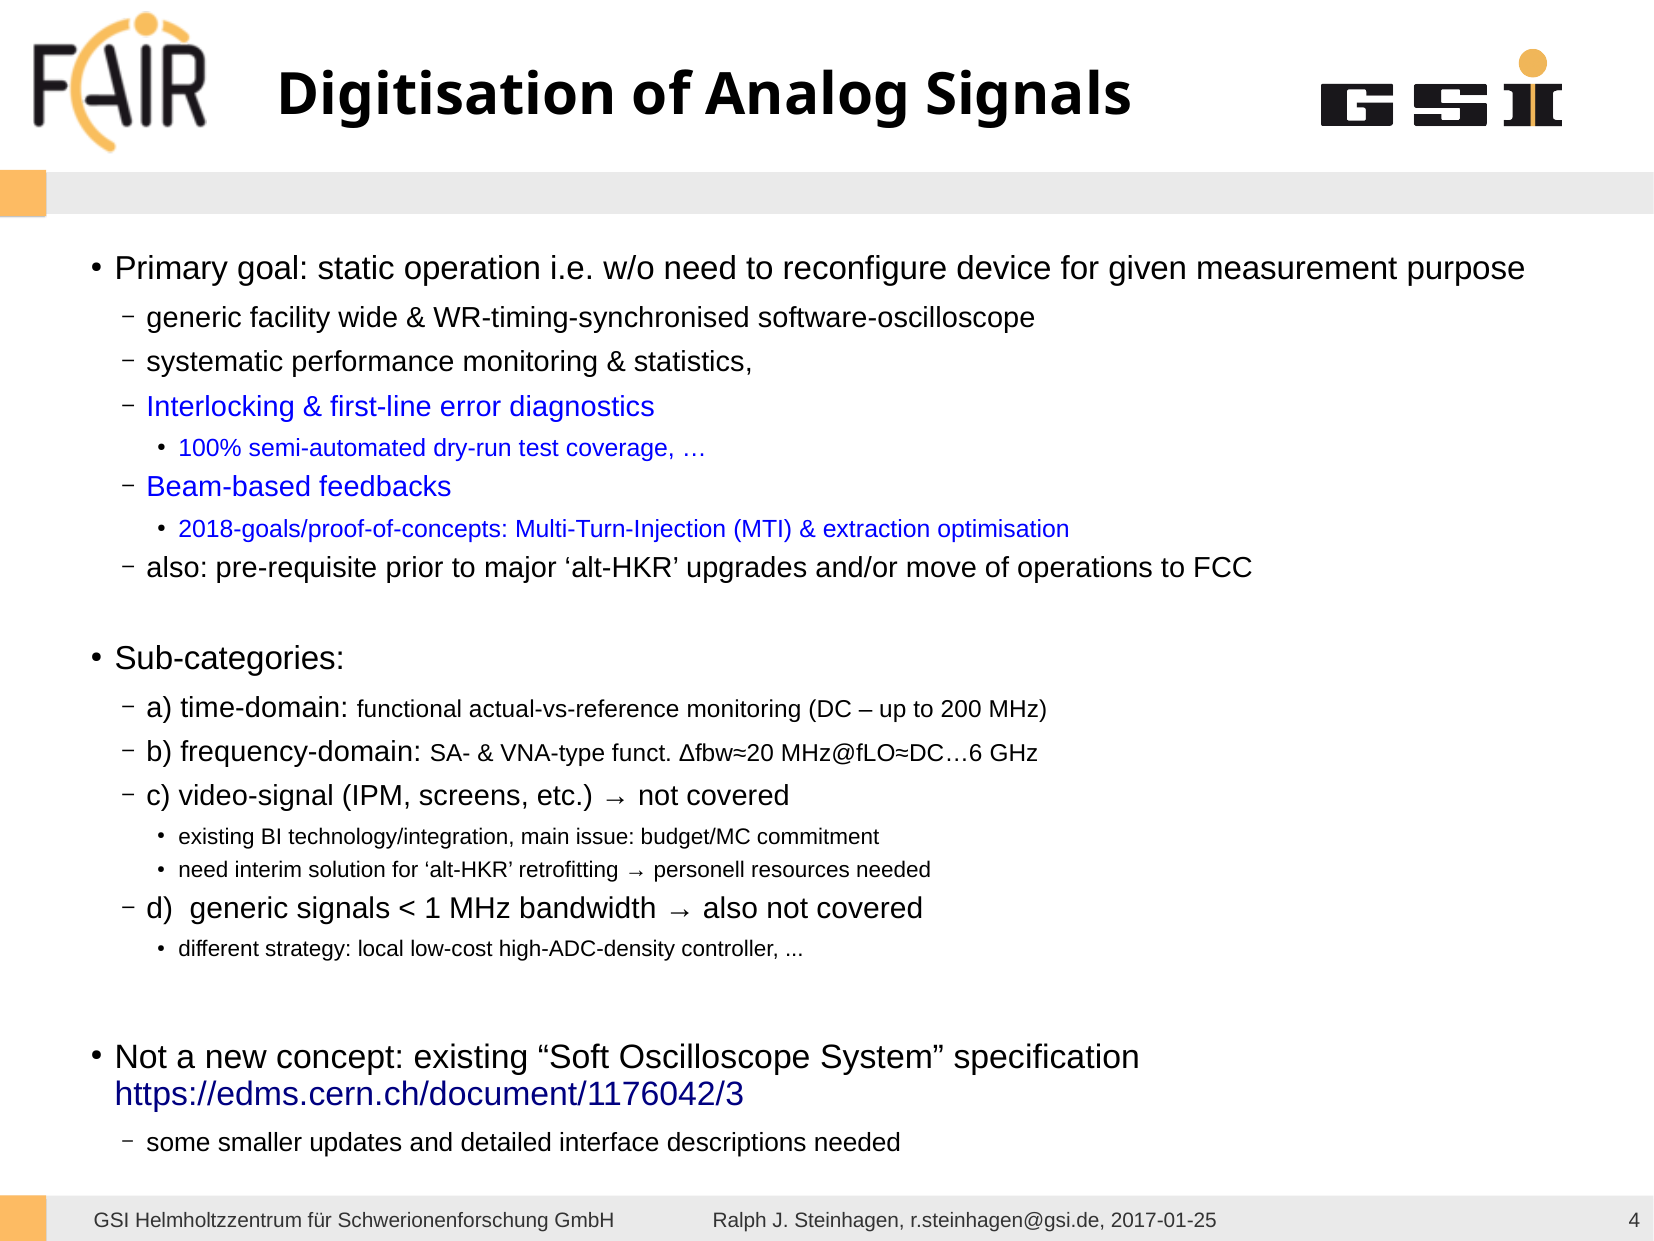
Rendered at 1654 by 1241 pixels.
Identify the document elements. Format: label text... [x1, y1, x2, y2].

title Digitisation of Analog Signals [239, 23, 1301, 162]
picture [1319, 46, 1564, 129]
picture [33, 10, 207, 155]
list Primary goal: static operation i.e. w/o need to reconfigure device for given measurement purpose generic facility wide & WR-timing-synchronised software-oscilloscope systematic performance monitoring & statistics, Interlocking & first-line error diagnostics 100% semi‑automated dry‑run test coverage, … Beam‑based feedbacks 2018-goals/proof-of-concepts: Multi-Turn-Injection (MTI) & extraction optimisation also: pre-requisite prior to major ‘alt-HKR’ upgrades and/or move of operations to FCC Sub-categories: a) time-domain: functional actual-vs-reference monitoring (DC – up to 200 MHz) b) frequency-domain: SA- & VNA-type funct. Δfbw≈20 MHz@fLO≈DC…6 GHz c) video-signal (IPM, screens, etc.) → not covered existing BI technology/integration, main issue: budget/MC commitment need interim solution for ‘alt-HKR’ retrofitting → personell resources needed d) generic signals < 1 MHz bandwidth → also not covered different strategy: local low-cost high-ADC-density controller, ... Not a new concept: existing “Soft Oscilloscope System” specification https://edms.cern.ch/document/1176042/3 some smaller updates and detailed interface descriptions needed [82, 249, 1571, 1158]
